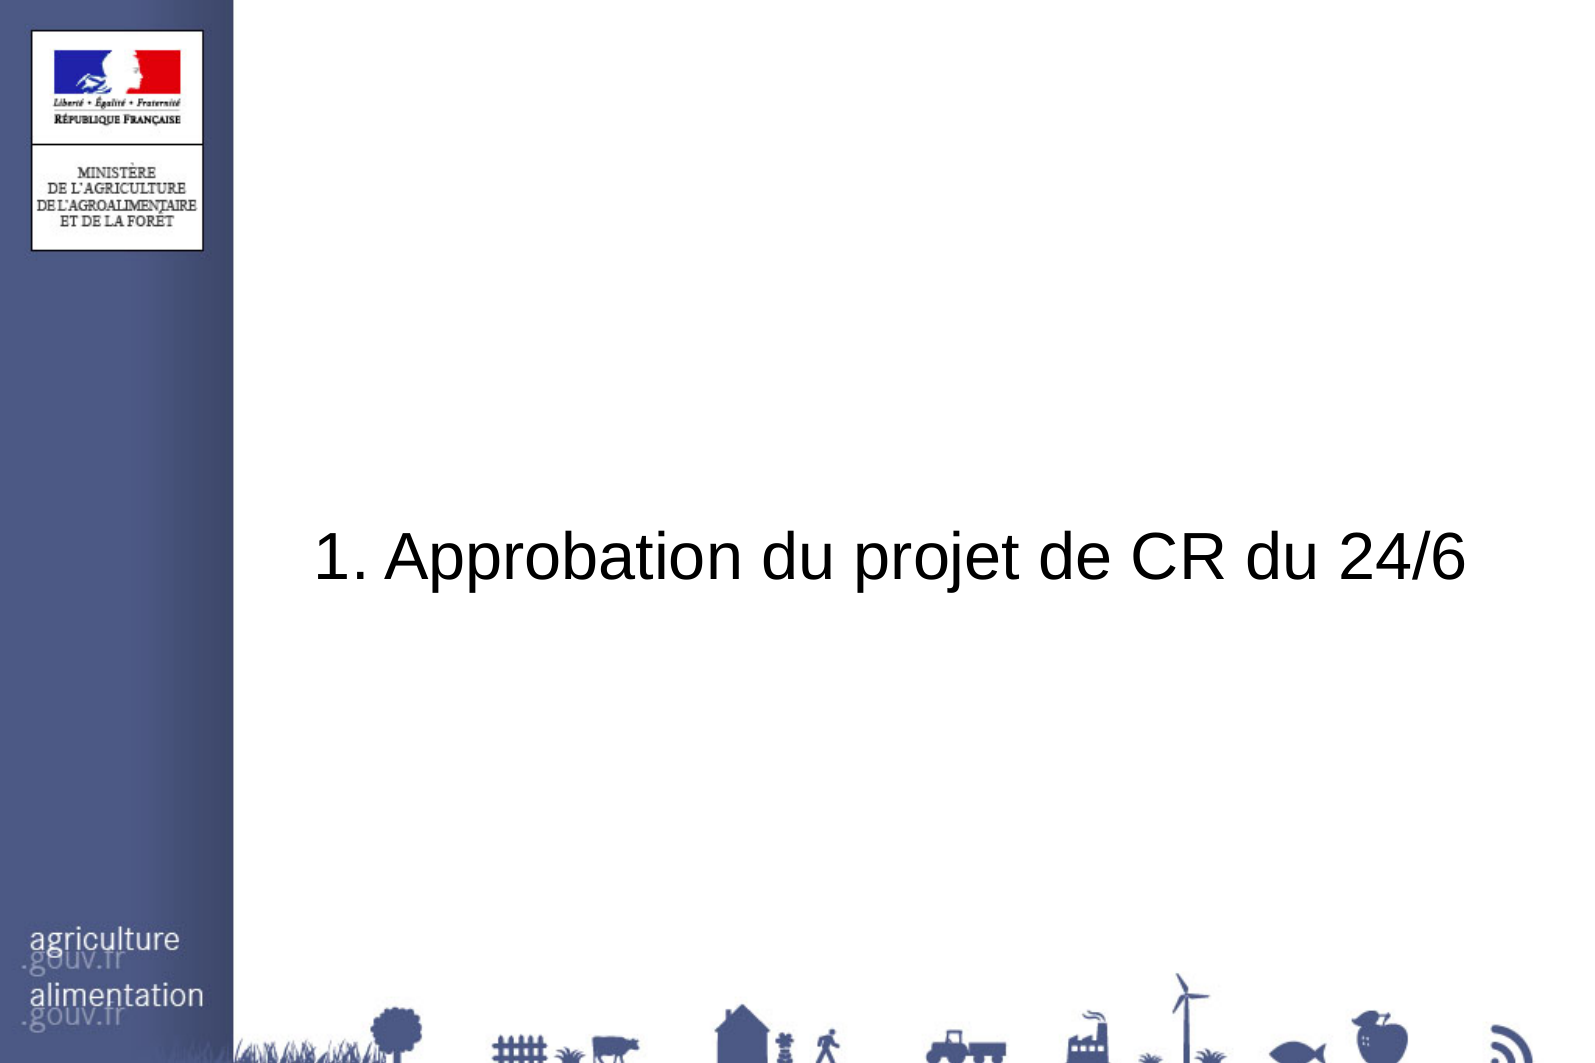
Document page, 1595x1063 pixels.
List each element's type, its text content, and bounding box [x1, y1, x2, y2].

picture [0, 0, 1595, 1063]
subtitle 1. Approbation du projet de CR du 24/6 [265, 248, 1536, 866]
